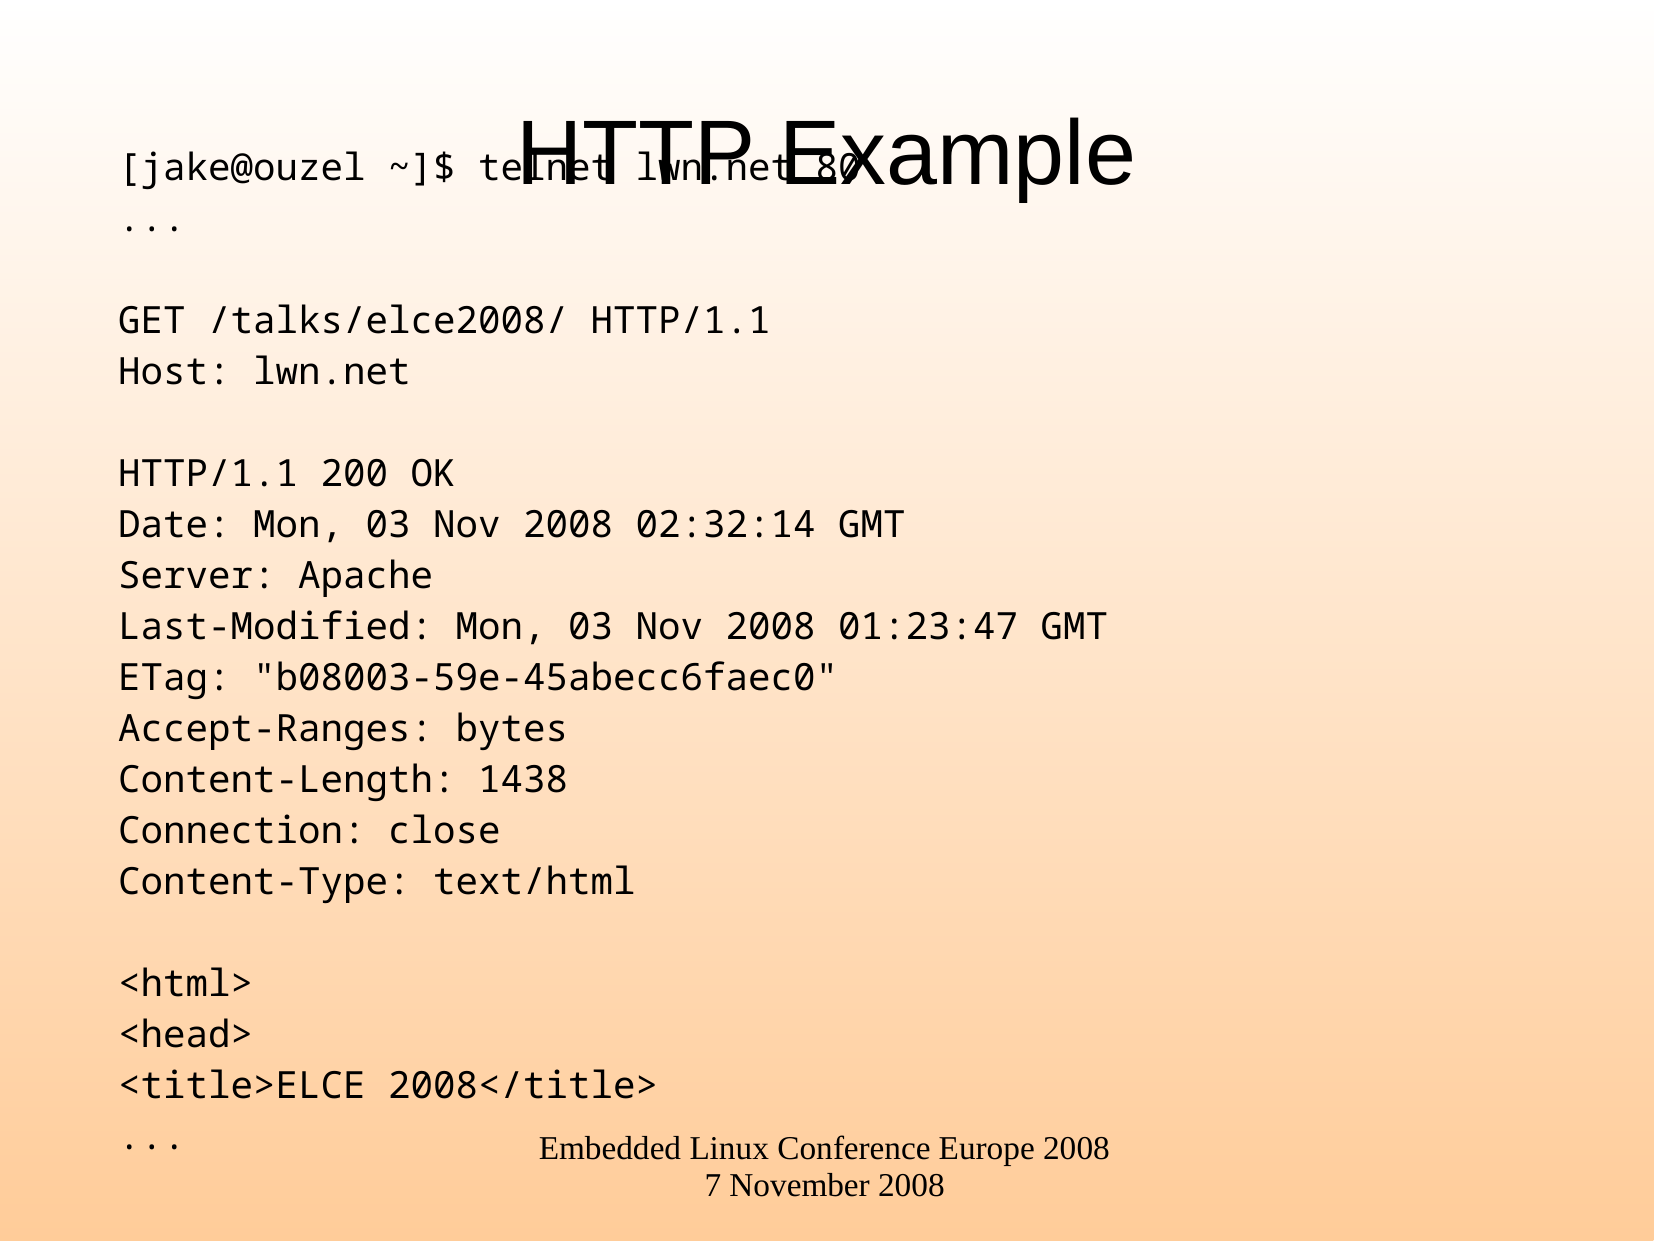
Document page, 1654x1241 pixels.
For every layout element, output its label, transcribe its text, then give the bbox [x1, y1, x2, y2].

subtitle [jake@ouzel ~]$ telnet lwn.net 80 ... GET /talks/elce2008/ HTTP/1.1 Host: lwn.net HTTP/1.1 200 OK Date: Mon, 03 Nov 2008 02:32:14 GMT Server: Apache Last-Modified: Mon, 03 Nov 2008 01:23:47 GMT ETag: "b08003-59e-45abecc6faec0" Accept-Ranges: bytes Content-Length: 1438 Connection: close Content-Type: text/html <html> <head> <title>ELCE 2008</title> ... [82, 187, 1201, 1115]
title HTTP Example [82, 49, 1571, 257]
